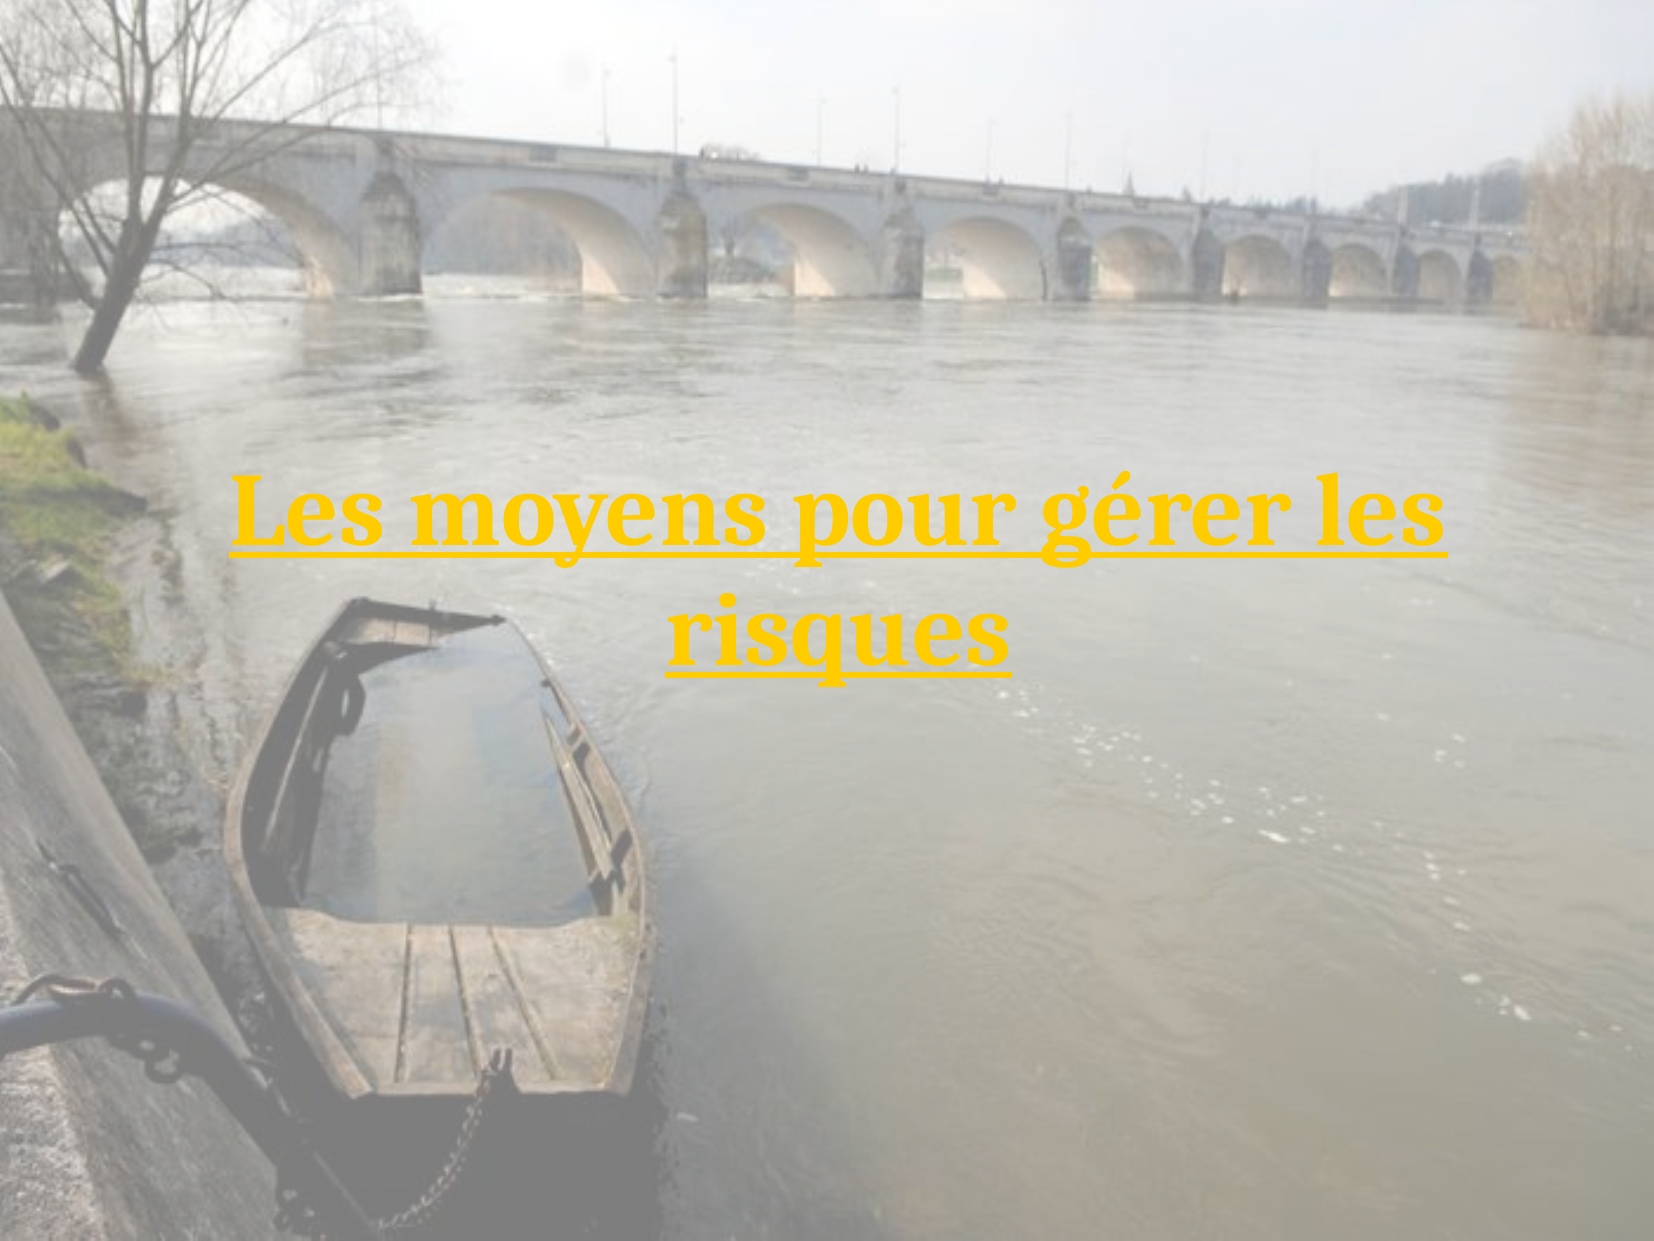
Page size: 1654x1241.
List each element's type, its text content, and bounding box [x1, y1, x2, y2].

title Les moyens pour gérer les risques [94, 448, 1583, 694]
picture [0, 0, 1654, 1241]
